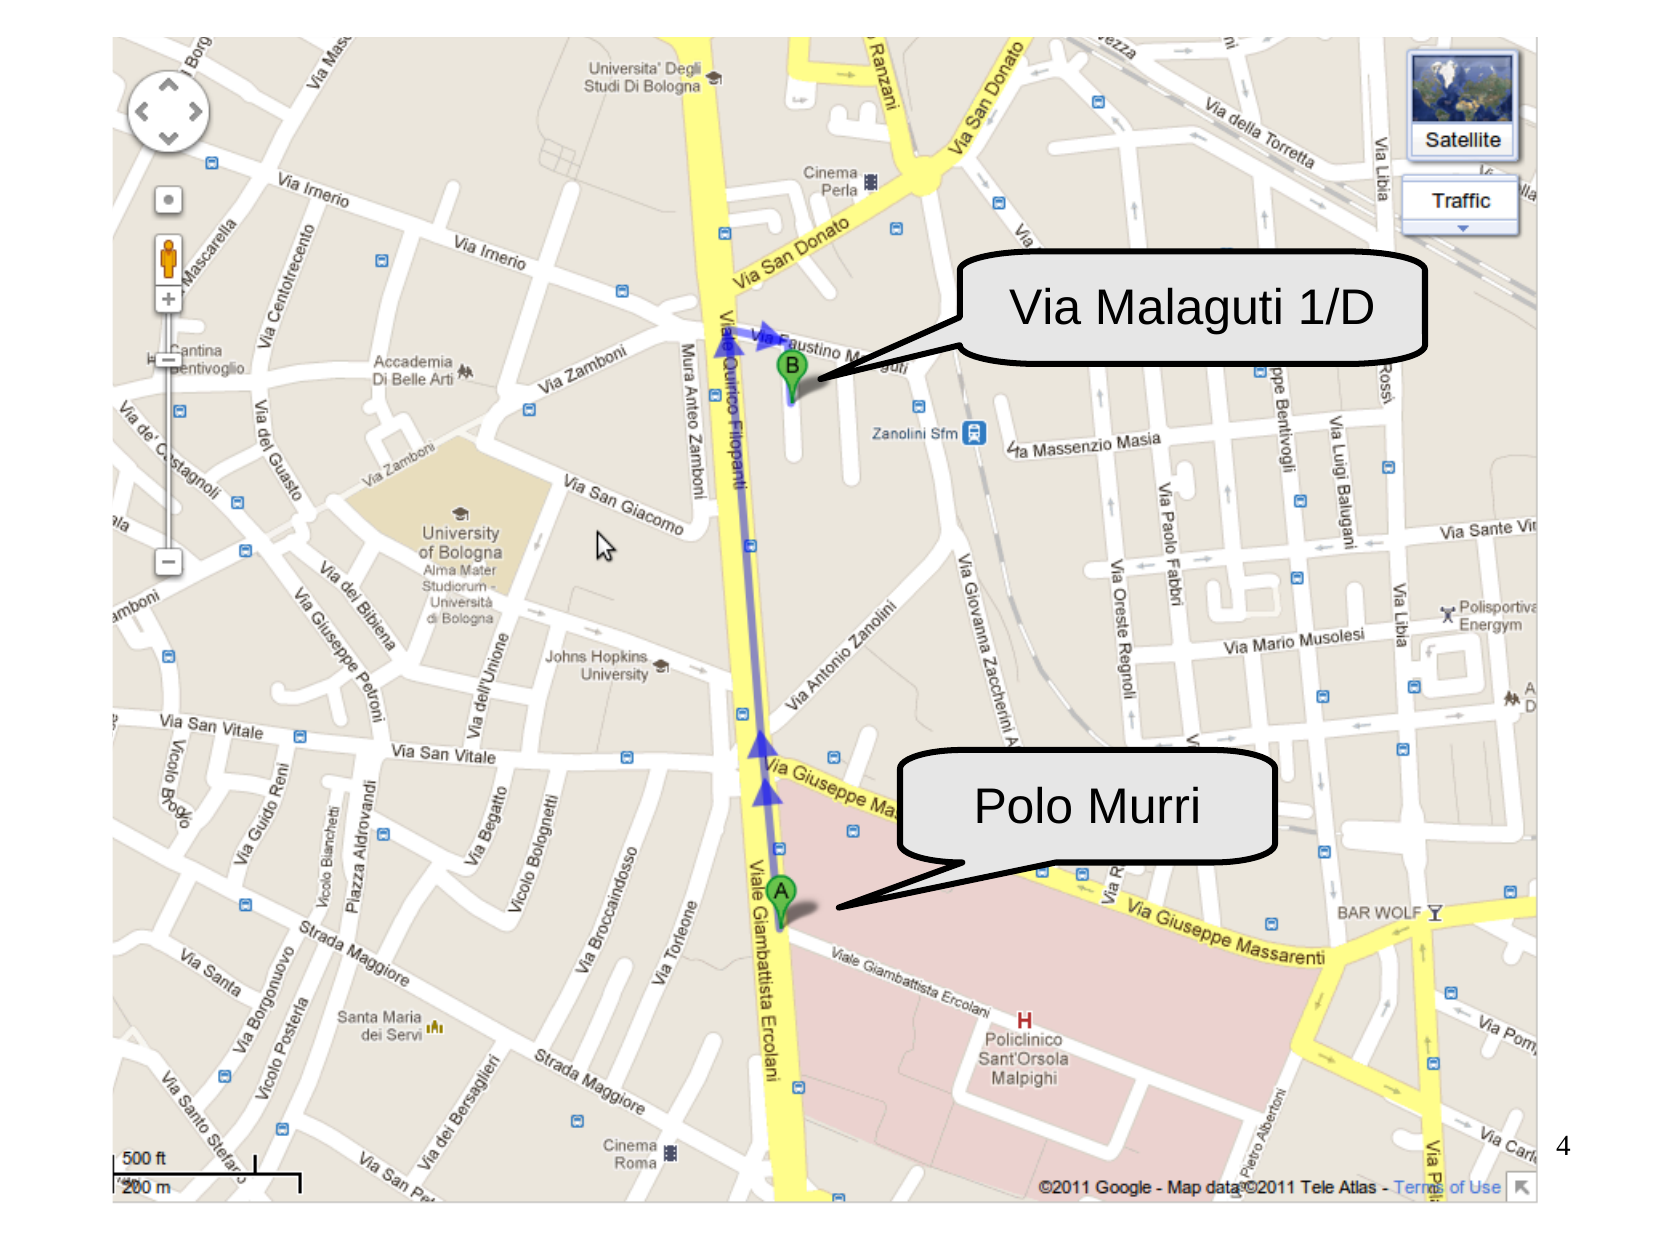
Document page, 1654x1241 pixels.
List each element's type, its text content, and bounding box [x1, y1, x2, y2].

picture [112, 37, 1538, 1204]
text_box Polo Murri [838, 749, 1276, 908]
text_box Via Malaguti 1/D [820, 251, 1426, 380]
